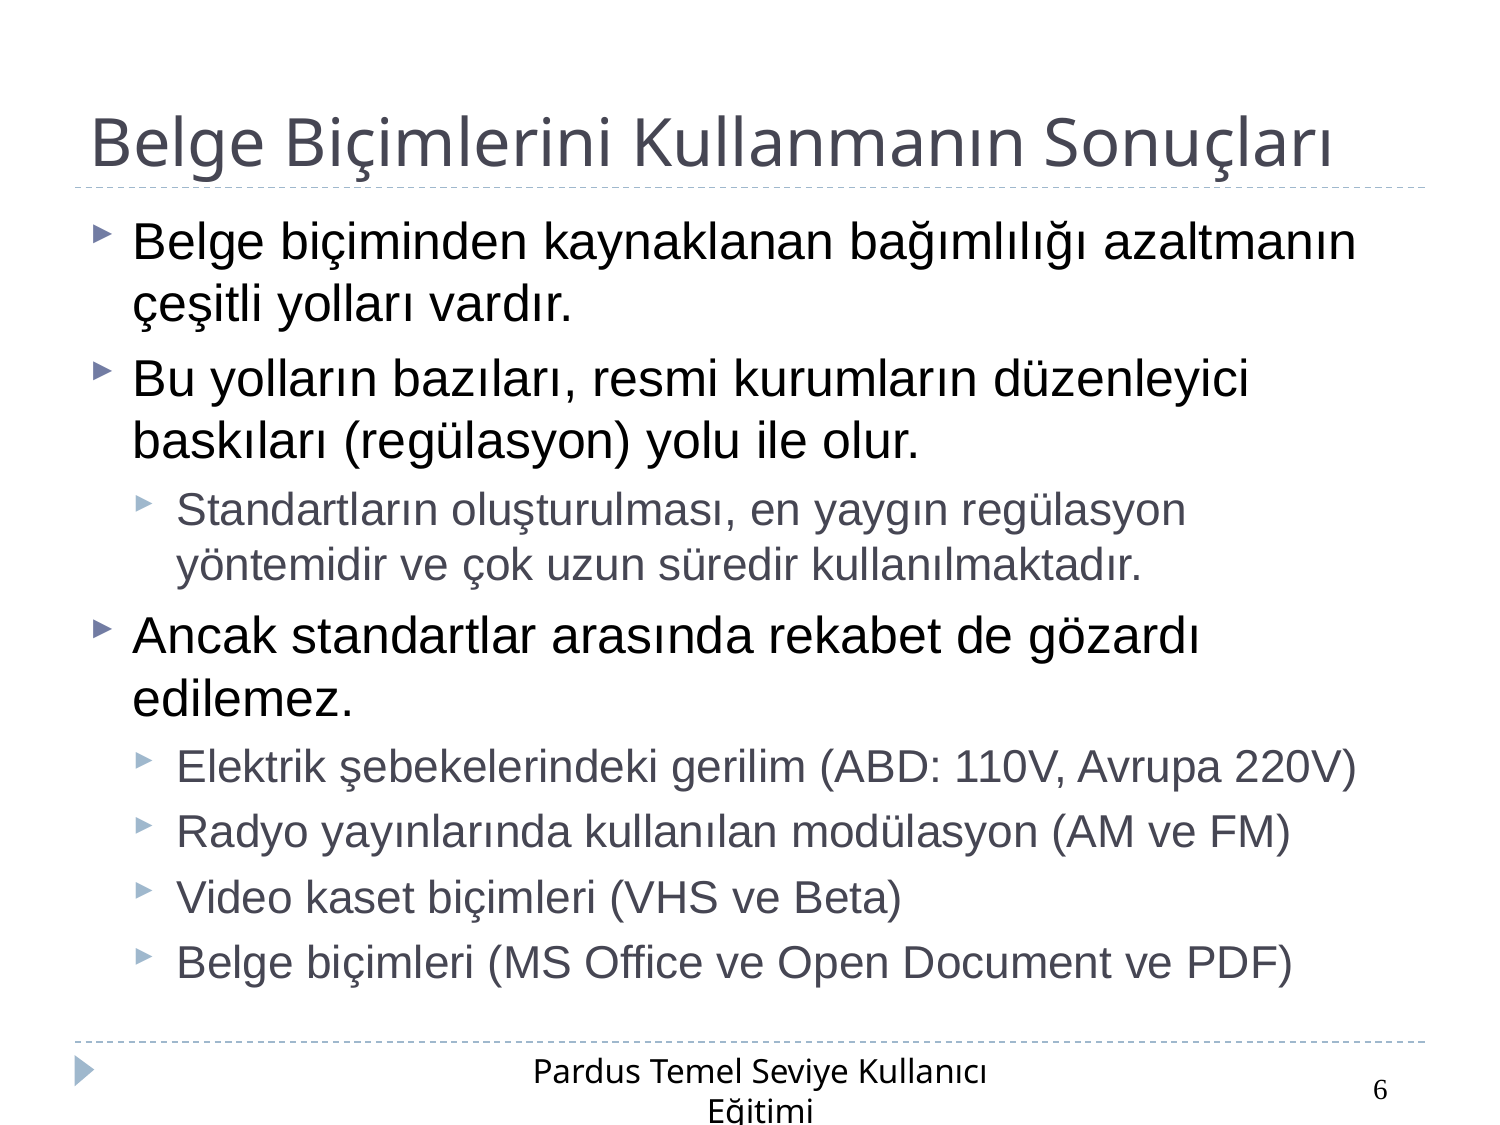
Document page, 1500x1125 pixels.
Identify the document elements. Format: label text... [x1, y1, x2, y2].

list Belge biçiminden kaynaklanan bağımlılığı azaltmanın çeşitli yolları vardır. Bu yolların bazıları, resmi kurumların düzenleyici baskıları (regülasyon) yolu ile olur. Standartların oluşturulması, en yaygın regülasyon yöntemidir ve çok uzun süredir kullanılmaktadır. Ancak standartlar arasında rekabet de gözardı edilemez. Elektrik şebekelerindeki gerilim (ABD: 110V, Avrupa 220V) Radyo yayınlarında kullanılan modülasyon (AM ve FM) Video kaset biçimleri (VHS ve Beta) Belge biçimleri (MS Office ve Open Document ve PDF) [75, 200, 1425, 1010]
title Belge Biçimlerini Kullanmanın Sonuçları [75, 24, 1425, 188]
